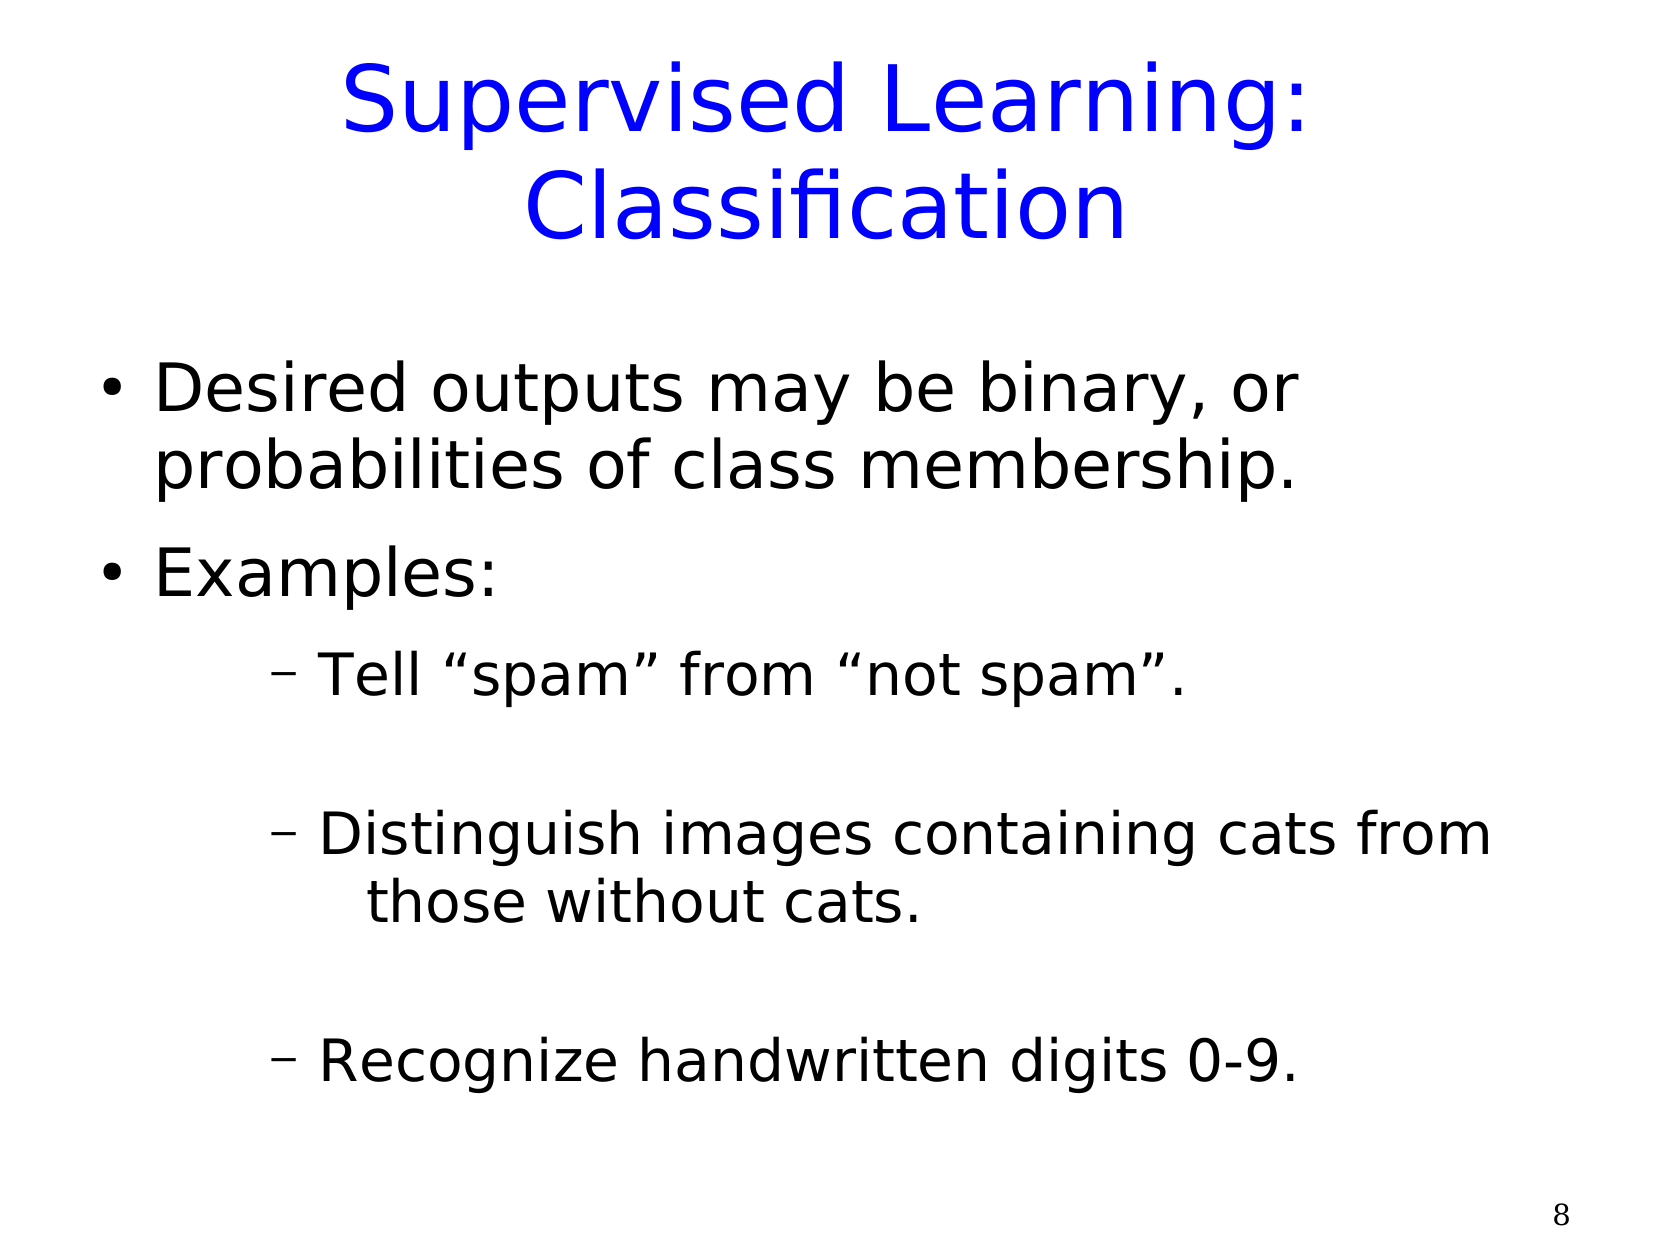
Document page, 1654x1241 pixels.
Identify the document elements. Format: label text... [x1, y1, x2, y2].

list Desired outputs may be binary, or probabilities of class membership. Examples: Tell “spam” from “not spam”. Distinguish images containing cats from those without cats. Recognize handwritten digits 0-9. [82, 349, 1571, 1168]
title Supervised Learning: Classification [82, 45, 1571, 261]
